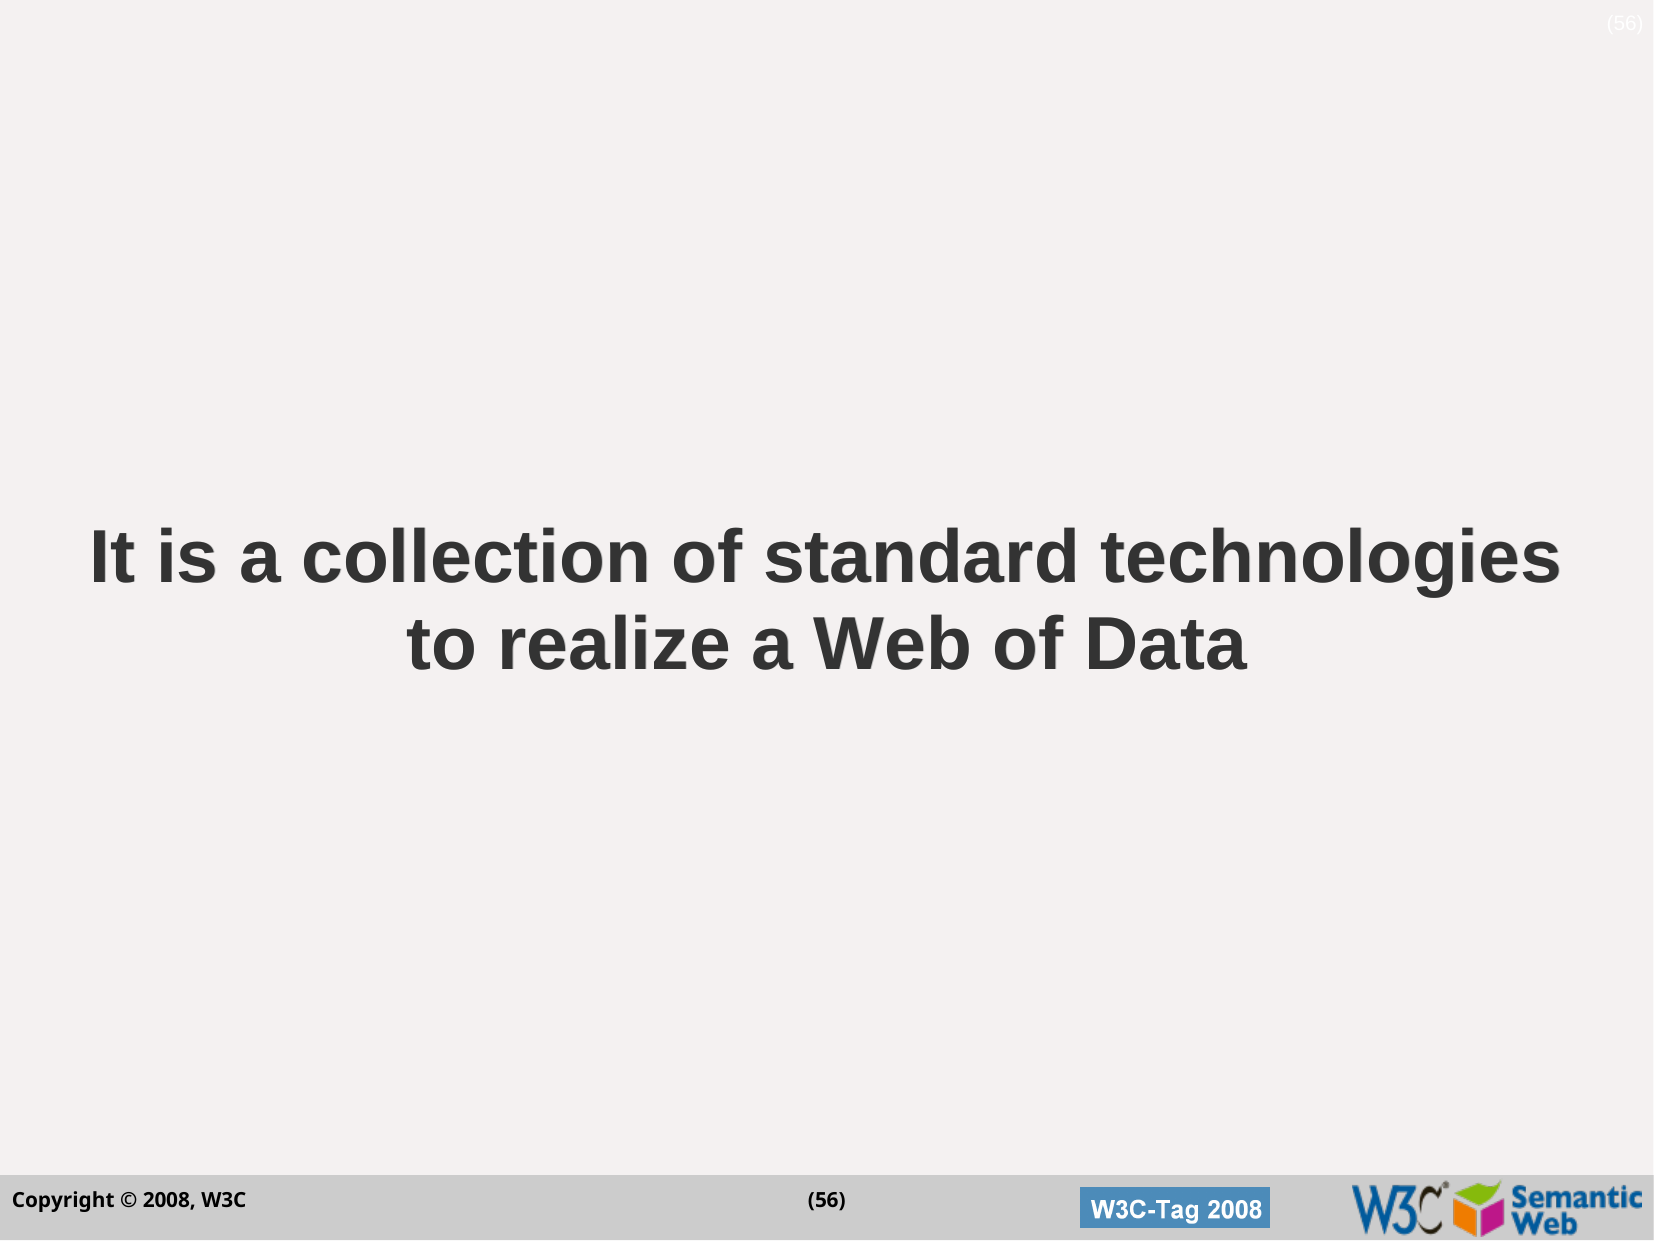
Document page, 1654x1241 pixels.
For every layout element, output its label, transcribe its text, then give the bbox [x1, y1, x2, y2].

title It is a collection of standard technologies to realize a Web of Data [59, 512, 1595, 684]
picture [1352, 1178, 1642, 1237]
picture [1080, 1187, 1270, 1228]
